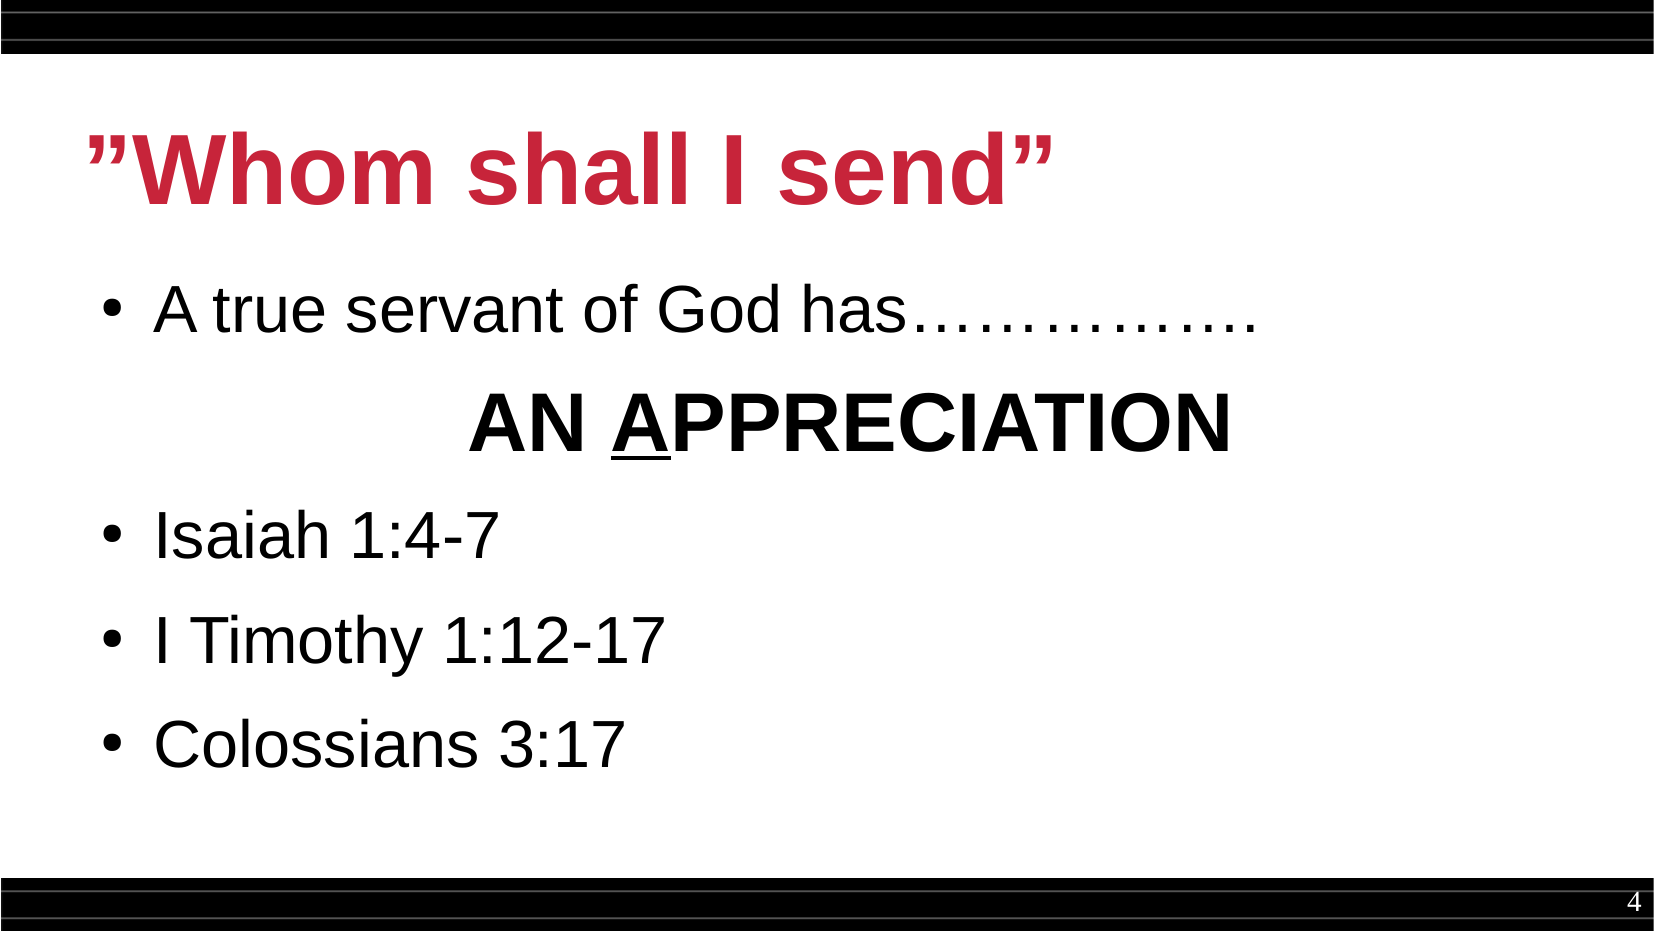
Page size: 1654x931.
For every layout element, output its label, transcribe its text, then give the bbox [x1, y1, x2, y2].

title ”Whom shall I send” [82, 92, 1571, 249]
picture [1, 878, 1654, 931]
picture [1, 0, 1654, 54]
list A true servant of God has……………. AN APPRECIATION Isaiah 1:4-7 I Timothy 1:12-17 Colossians 3:17 [82, 271, 1571, 851]
